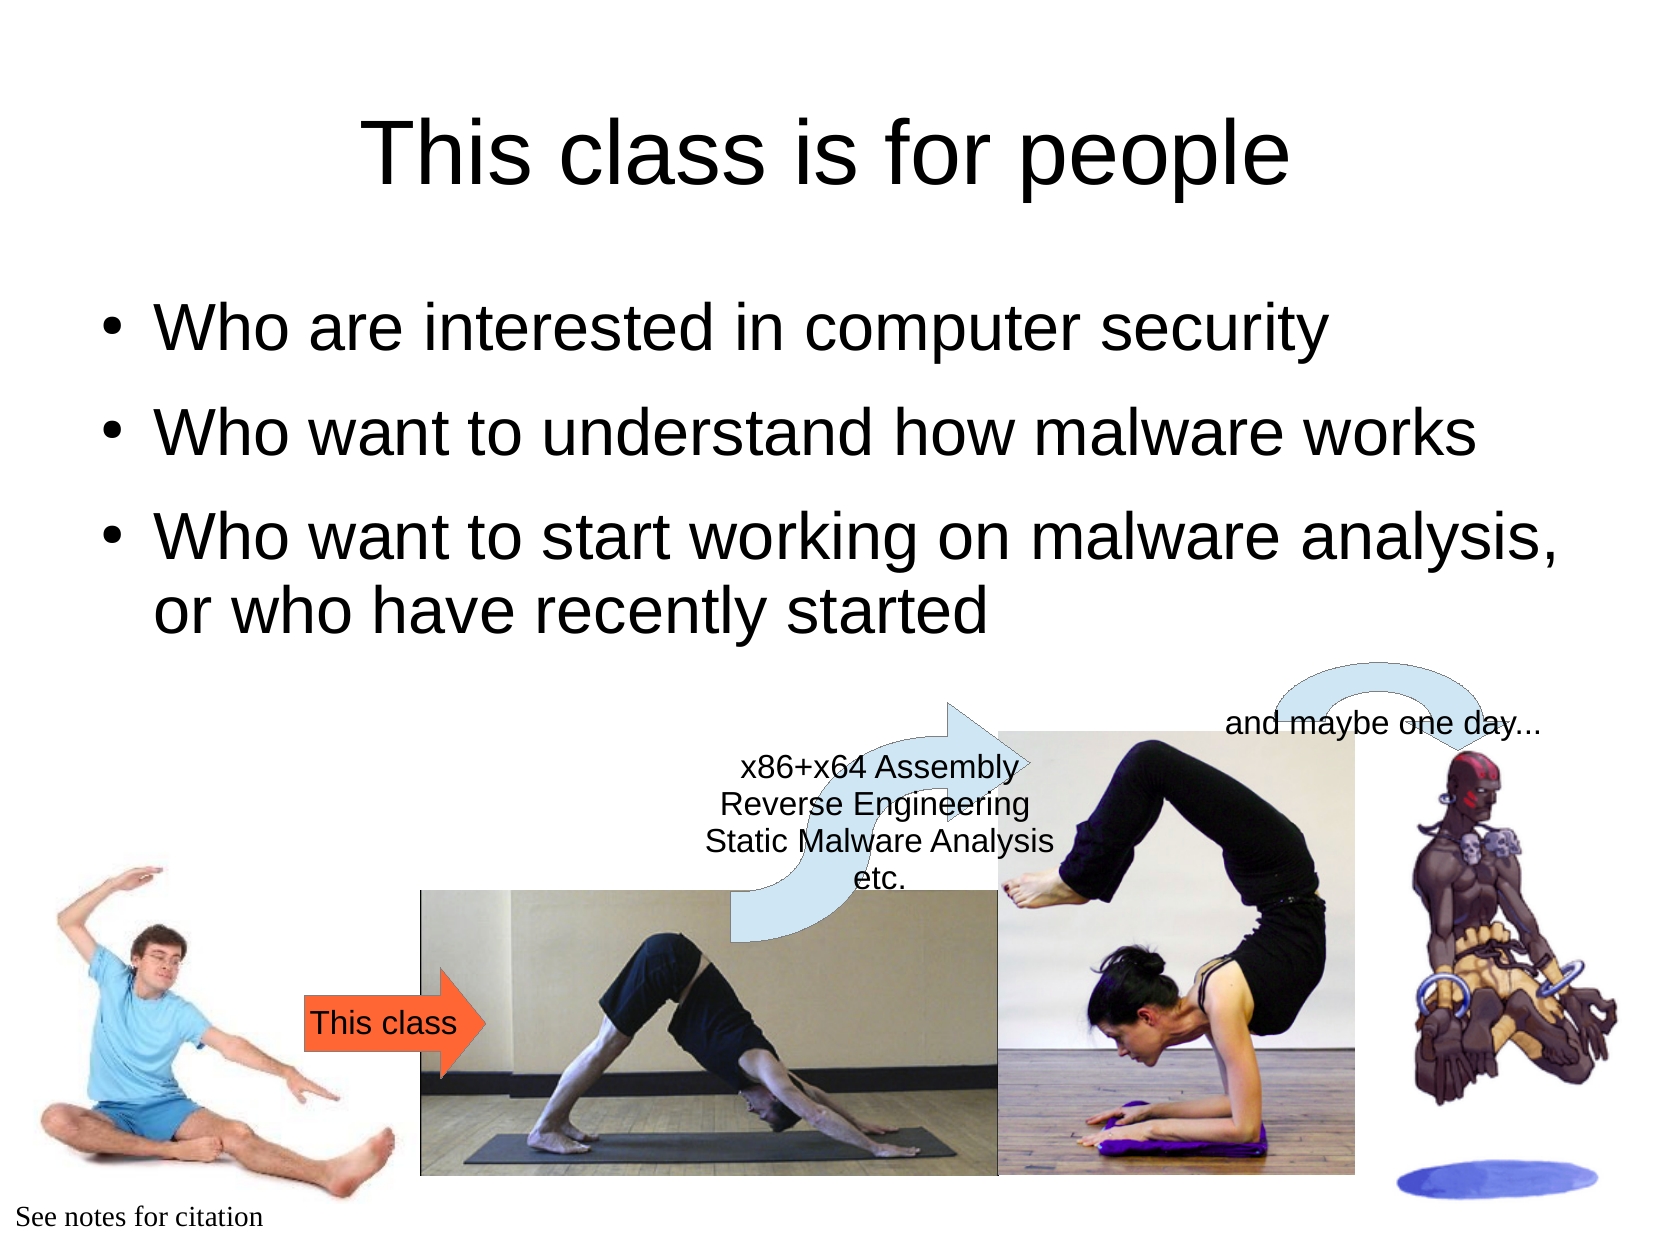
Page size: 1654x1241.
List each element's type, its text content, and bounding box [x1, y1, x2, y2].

text_box x86+x64 Assembly Reverse Engineering Static Malware Analysis etc. [730, 702, 1031, 943]
text_box and maybe one day... [1275, 662, 1494, 751]
picture [0, 723, 1654, 1224]
picture [998, 840, 1003, 857]
text_box This class [304, 967, 486, 1079]
title This class is for people [82, 49, 1571, 257]
list Who are interested in computer security Who want to understand how malware works Who want to start working on malware analysis, or who have recently started [82, 290, 1576, 1141]
